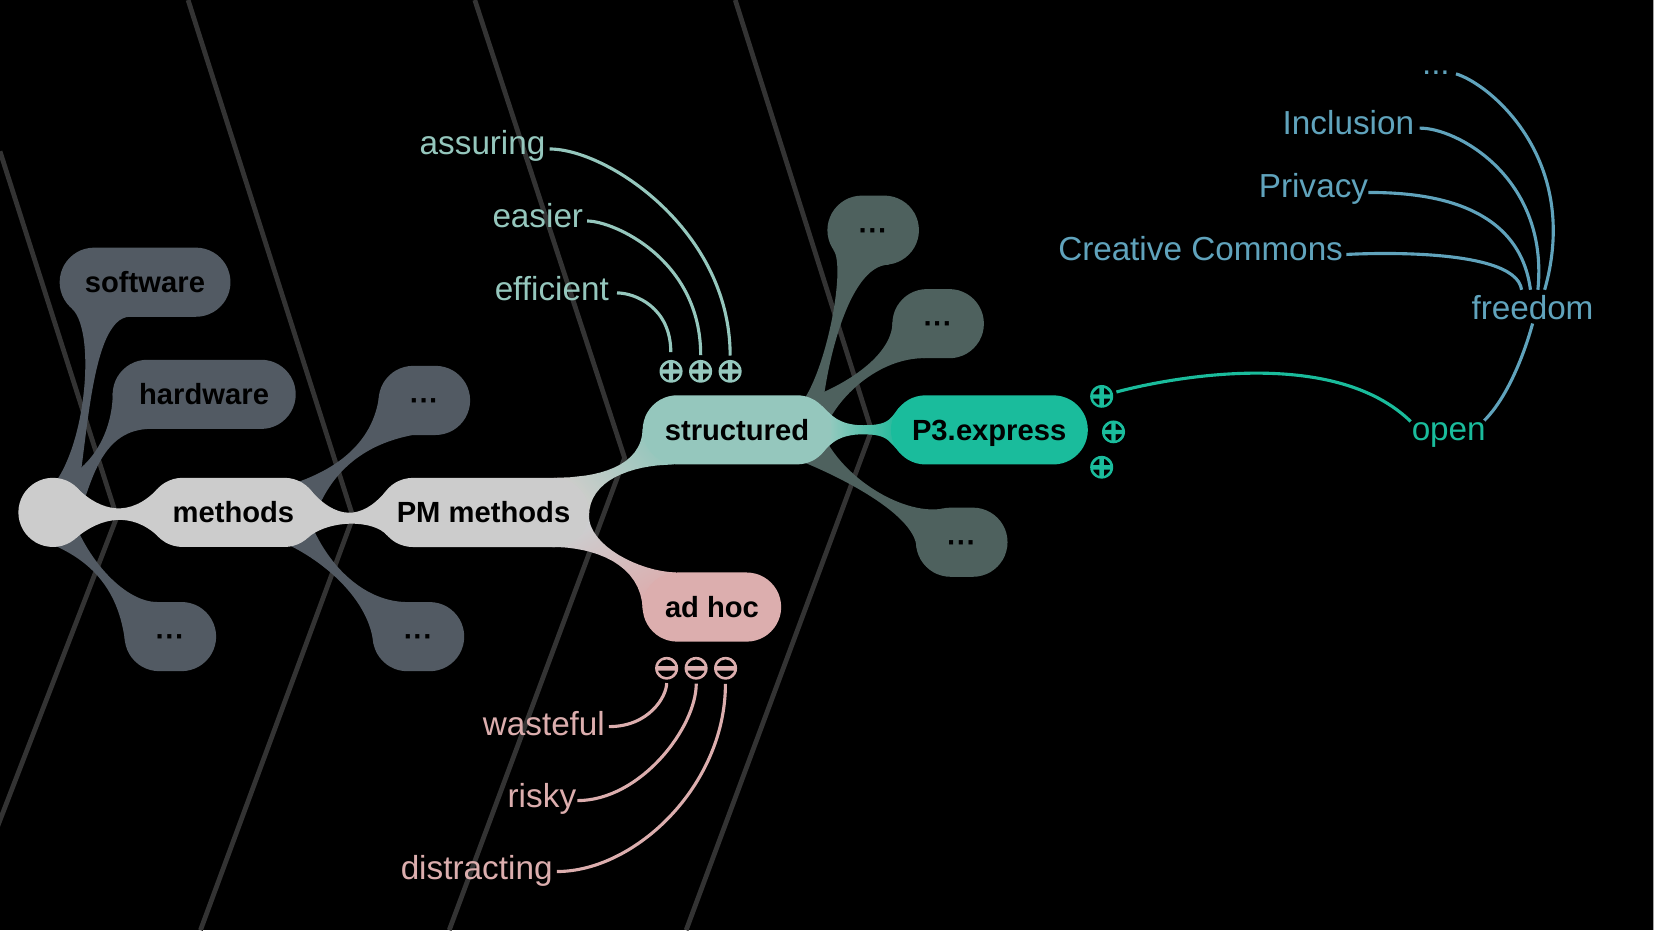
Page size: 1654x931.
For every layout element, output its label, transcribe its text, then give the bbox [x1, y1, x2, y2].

text_box [557, 435, 672, 512]
text_box Inclusion [1267, 97, 1429, 150]
text_box [655, 656, 679, 680]
text_box Privacy [1244, 160, 1383, 213]
text_box [806, 252, 938, 544]
text_box P3.express [890, 395, 1088, 465]
text_box [555, 513, 671, 602]
text_box ··· [378, 365, 471, 436]
text_box easier [477, 190, 598, 243]
text_box ... [1407, 36, 1465, 89]
text_box hardware [112, 359, 296, 429]
text_box [18, 311, 158, 635]
text_box freedom [1456, 282, 1609, 335]
text_box distracting [386, 842, 568, 895]
text_box [714, 656, 738, 680]
text_box assuring [404, 117, 561, 170]
text_box ··· [124, 602, 217, 672]
text_box structured [642, 395, 832, 465]
text_box efficient [480, 263, 624, 316]
text_box ··· [892, 289, 984, 359]
text_box [689, 359, 713, 383]
text_box open [1397, 402, 1501, 455]
text_box [292, 402, 413, 635]
text_box [1090, 384, 1114, 408]
text_box ··· [827, 195, 919, 265]
text_box [718, 359, 742, 383]
text_box ··· [916, 507, 1008, 577]
text_box [1101, 420, 1126, 444]
text_box ad hoc [642, 572, 782, 642]
text_box methods [148, 477, 309, 547]
text_box Creative Commons [1043, 223, 1358, 276]
text_box [684, 656, 708, 680]
text_box ··· [372, 602, 465, 672]
text_box risky [492, 770, 591, 822]
text_box [659, 359, 683, 383]
text_box PM methods [385, 477, 590, 548]
text_box wasteful [468, 697, 620, 750]
text_box [1090, 455, 1114, 479]
text_box software [59, 247, 231, 317]
